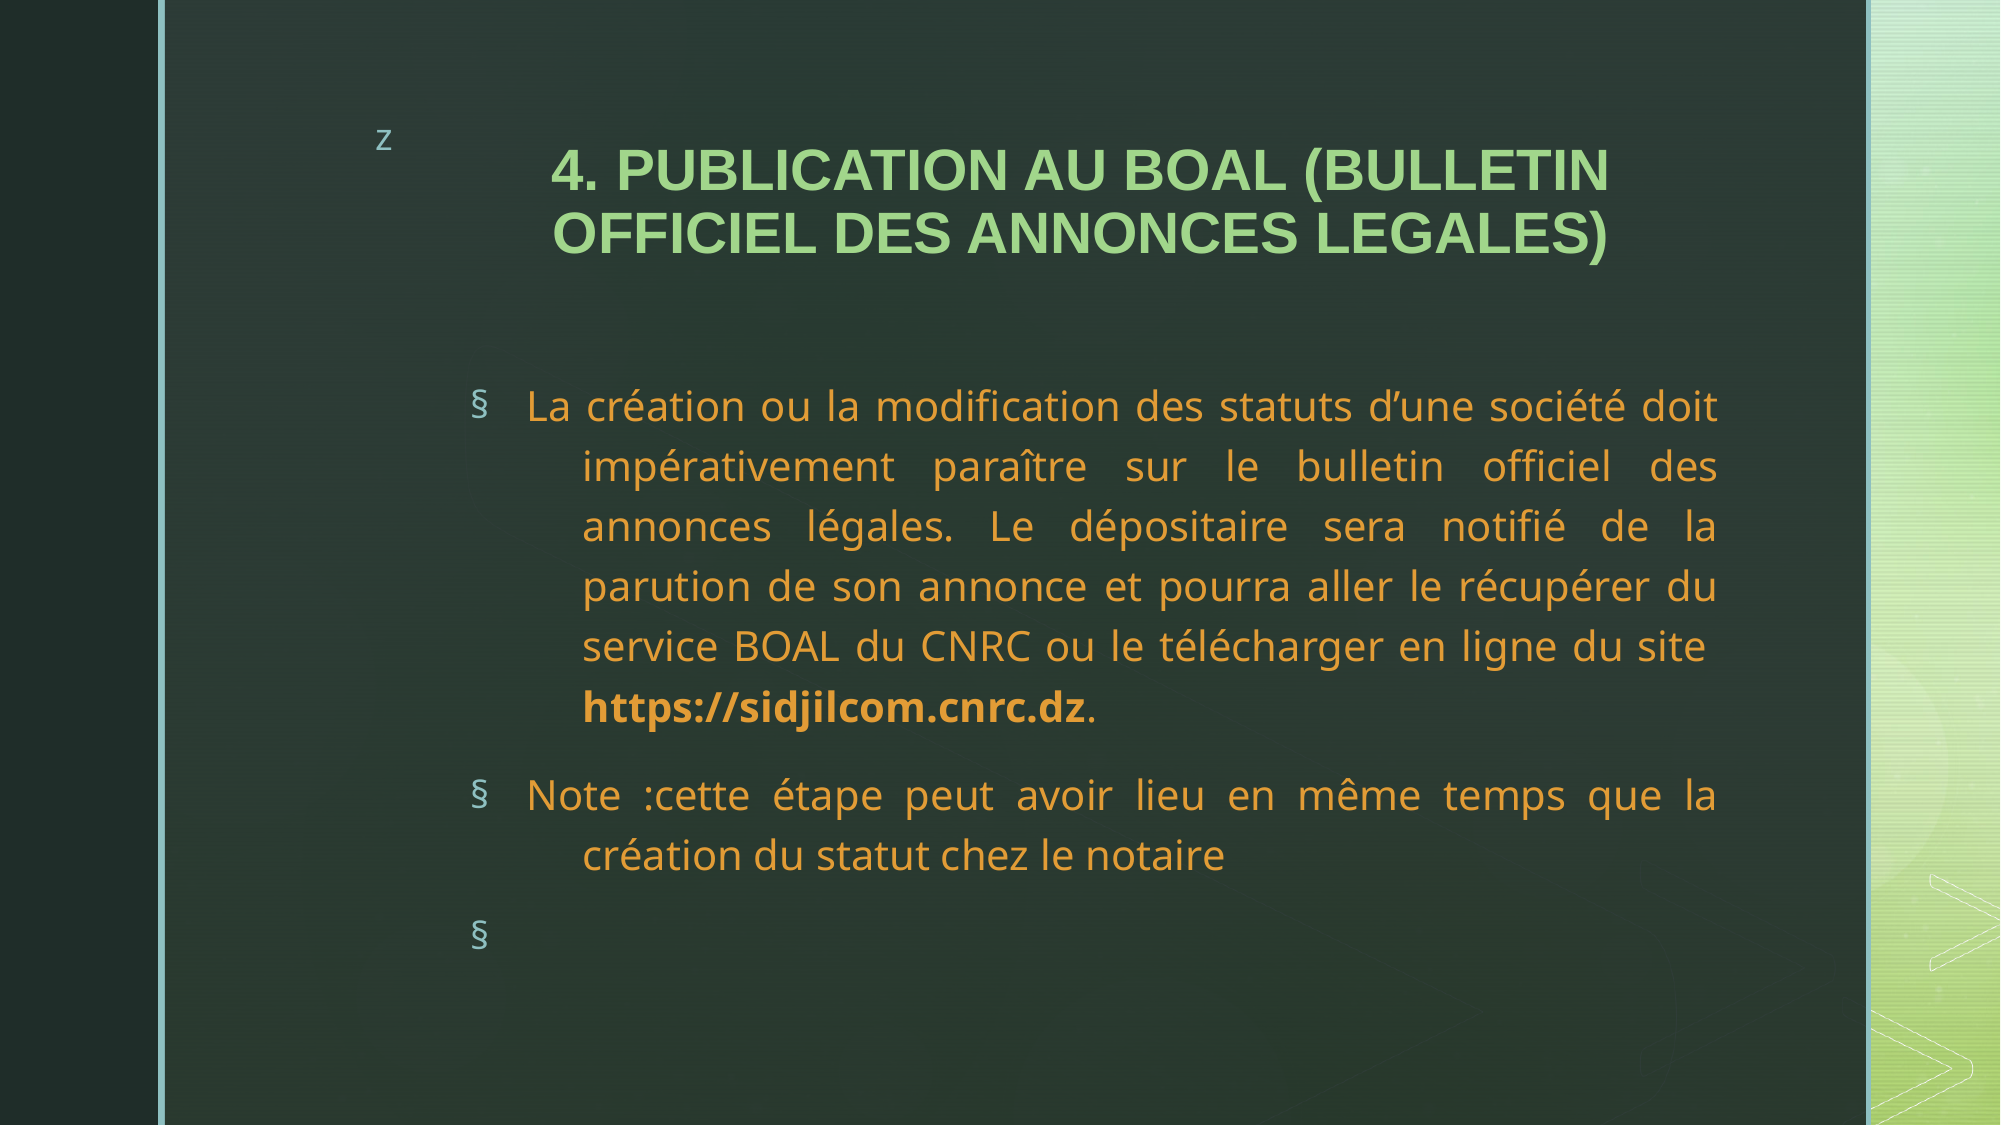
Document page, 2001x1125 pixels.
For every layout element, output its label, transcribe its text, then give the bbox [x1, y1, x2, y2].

list La création ou la modification des statuts d’une société doit impérativement paraître sur le bulletin officiel des annonces légales. Le dépositaire sera notifié de la parution de son annonce et pourra aller le récupérer du service BOAL du CNRC ou le télécharger en ligne du site https://sidjilcom.cnrc.dz. Note :cette étape peut avoir lieu en même temps que la création du statut chez le notaire [454, 336, 1734, 993]
title 4. PUBLICATION AU BOAL (BULLETIN OFFICIEL DES ANNONCES LEGALES) [428, 132, 1734, 310]
